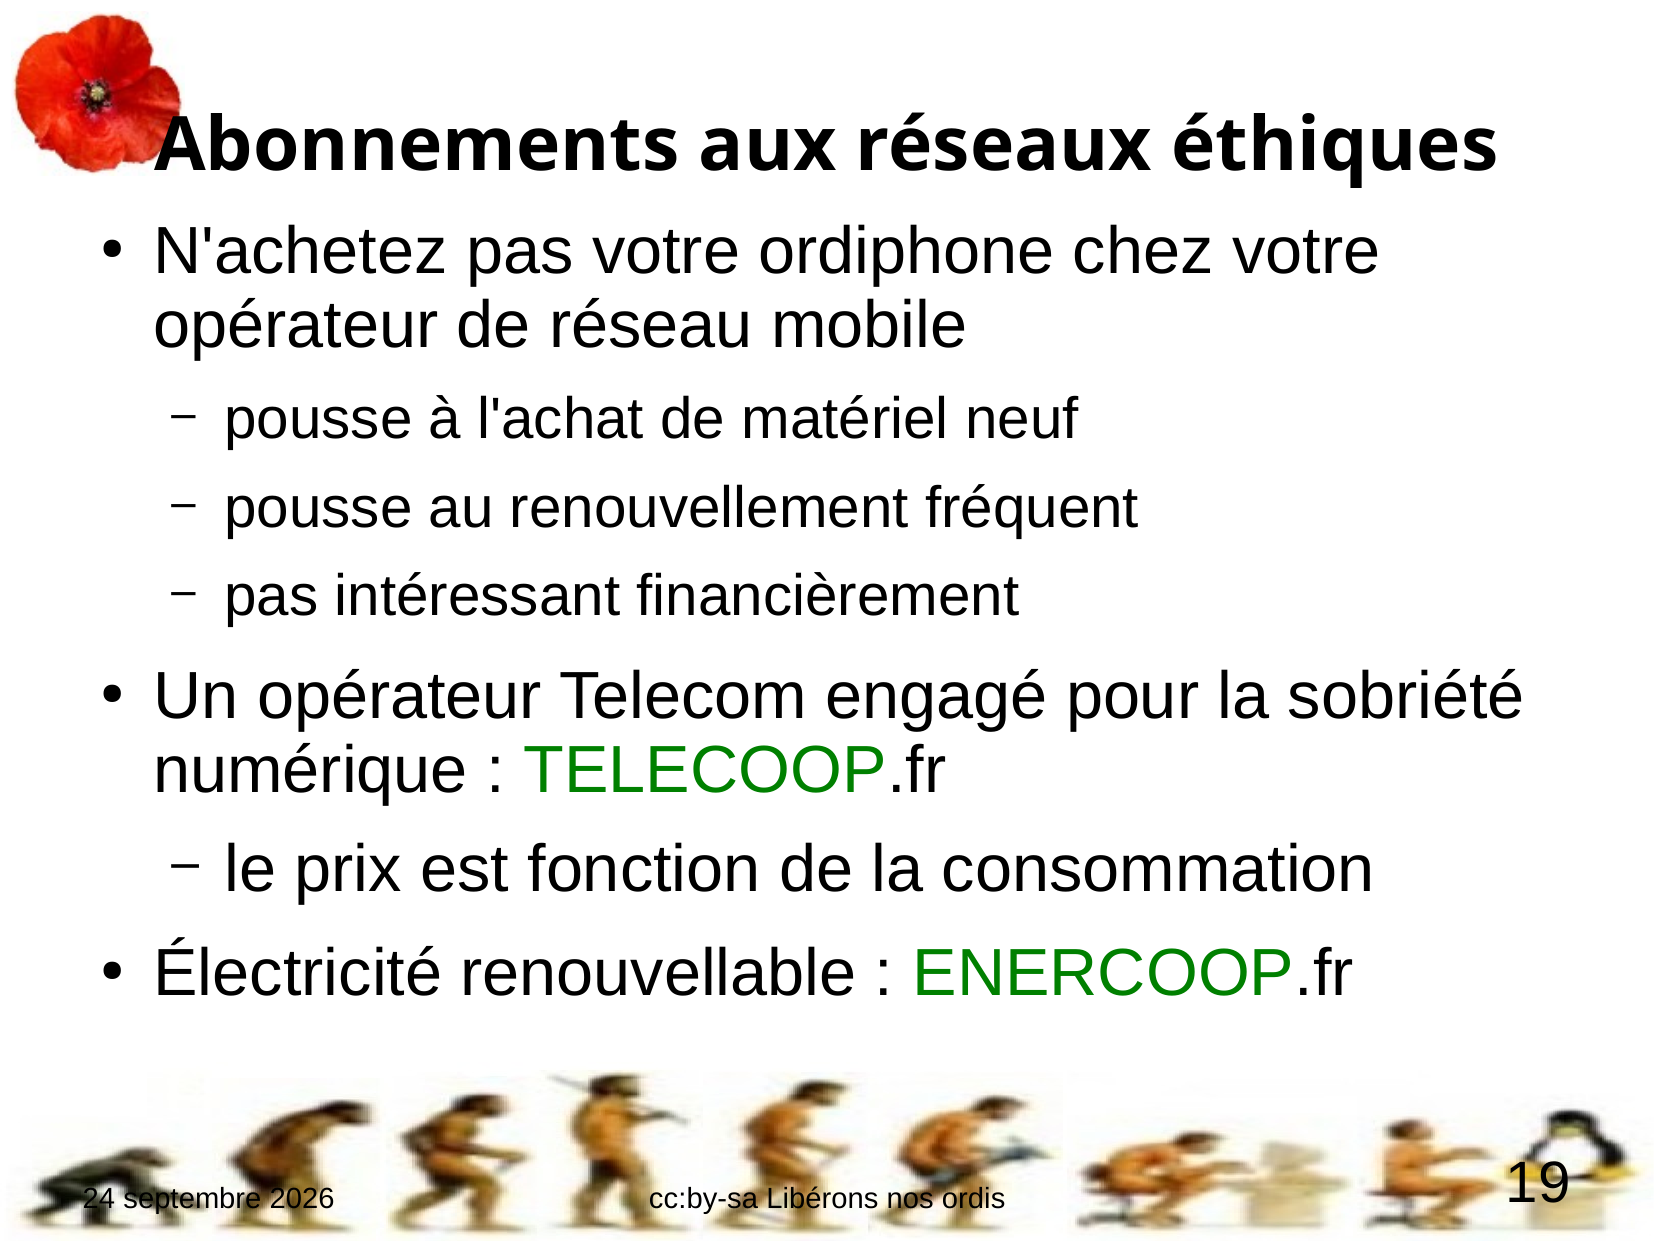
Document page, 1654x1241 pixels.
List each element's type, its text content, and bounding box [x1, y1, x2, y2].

picture [0, 1062, 1654, 1241]
title Abonnements aux réseaux éthiques [82, 82, 1571, 201]
picture [11, 11, 185, 176]
list N'achetez pas votre ordiphone chez votre opérateur de réseau mobile pousse à l'achat de matériel neuf pousse au renouvellement fréquent pas intéressant financièrement Un opérateur Telecom engagé pour la sobriété numérique : TELECOOP.fr le prix est fonction de la consommation Électricité renouvellable : ENERCOOP.fr [82, 212, 1571, 1052]
